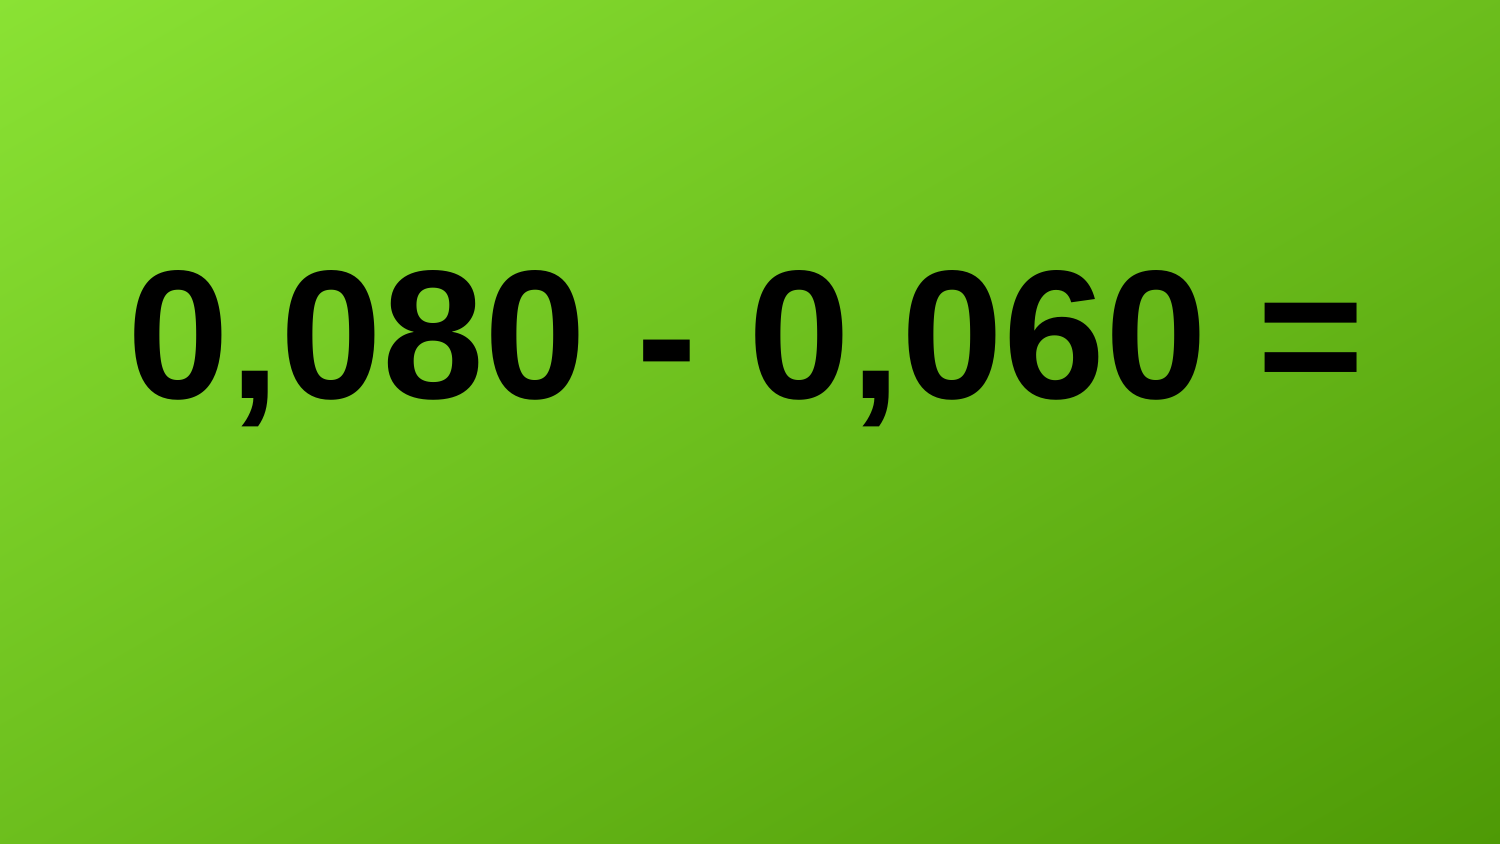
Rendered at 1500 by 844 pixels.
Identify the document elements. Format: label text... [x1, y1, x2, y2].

title 0,080 - 0,060 = [112, 259, 1388, 450]
